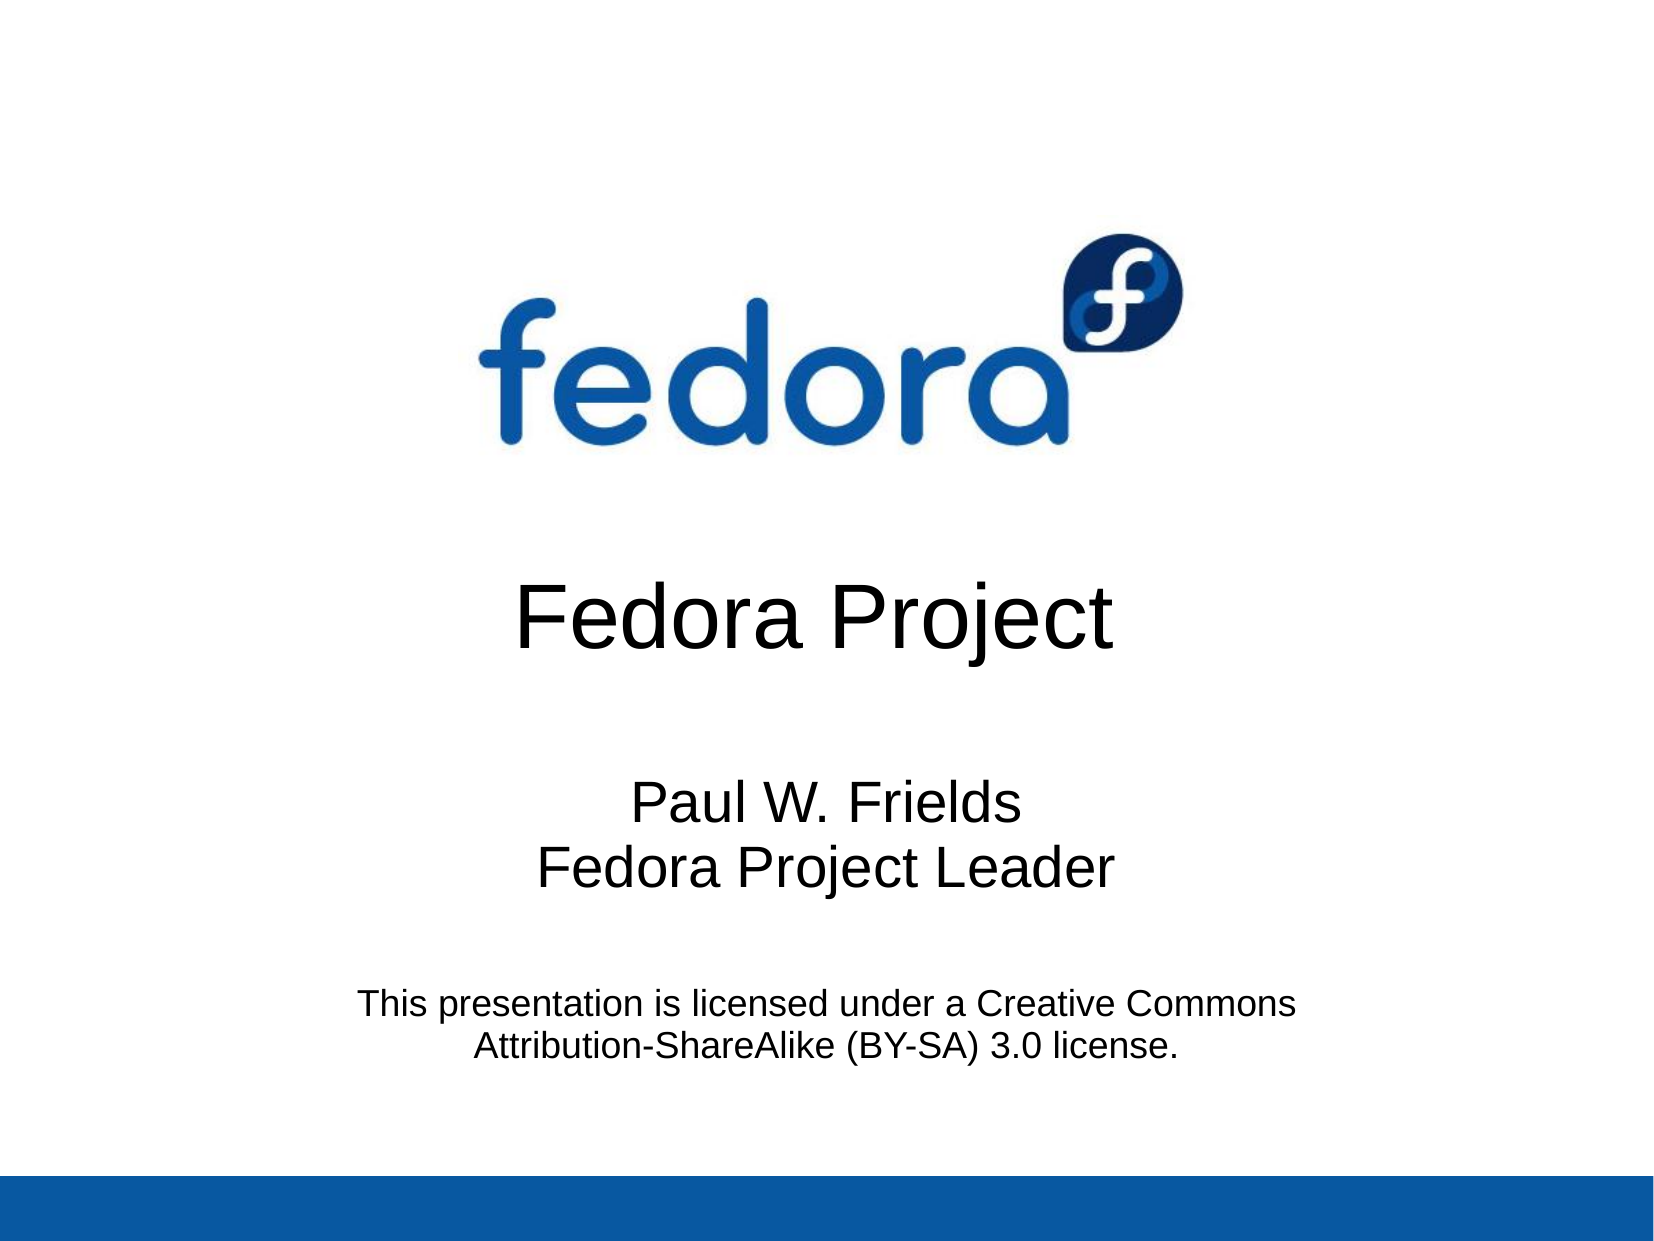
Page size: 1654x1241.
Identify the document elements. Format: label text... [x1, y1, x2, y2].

text_box This presentation is licensed under a Creative Commons Attribution-ShareAlike (BY-SA) 3.0 license. [226, 975, 1427, 1074]
picture [0, 1176, 1654, 1241]
picture [458, 215, 1196, 467]
title Fedora Project Paul W. Frields Fedora Project Leader [82, 49, 1571, 1109]
